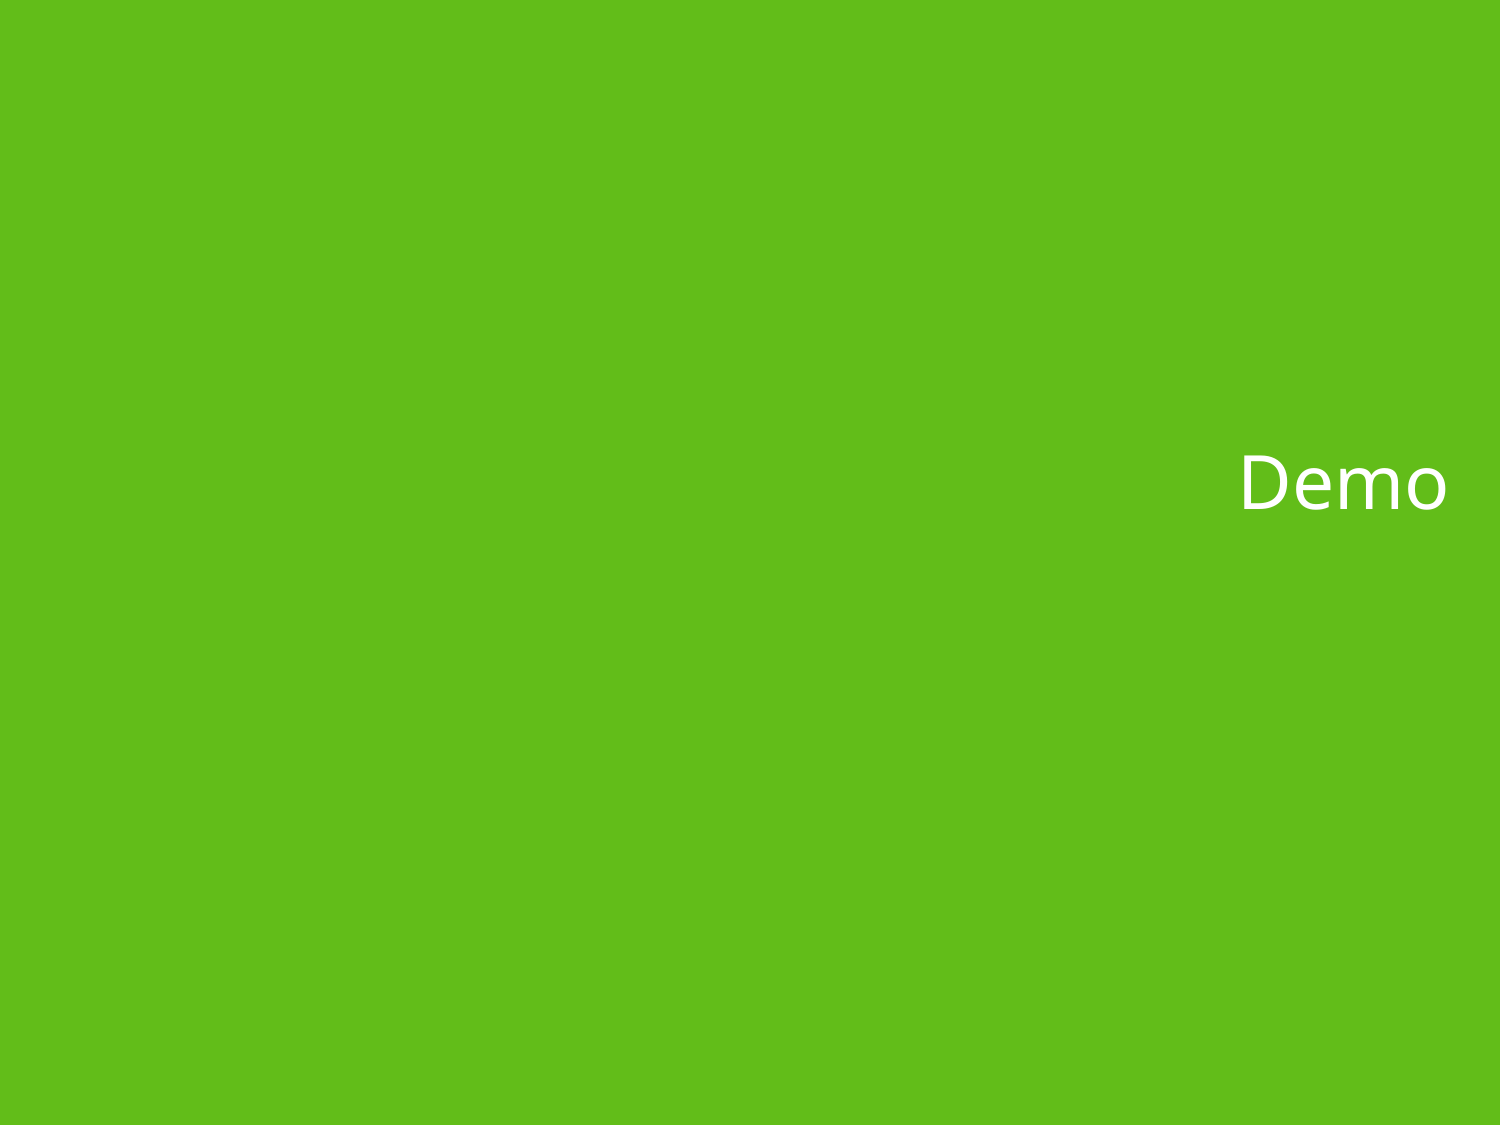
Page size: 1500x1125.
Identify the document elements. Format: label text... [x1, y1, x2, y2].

title Demo [245, 386, 1451, 575]
